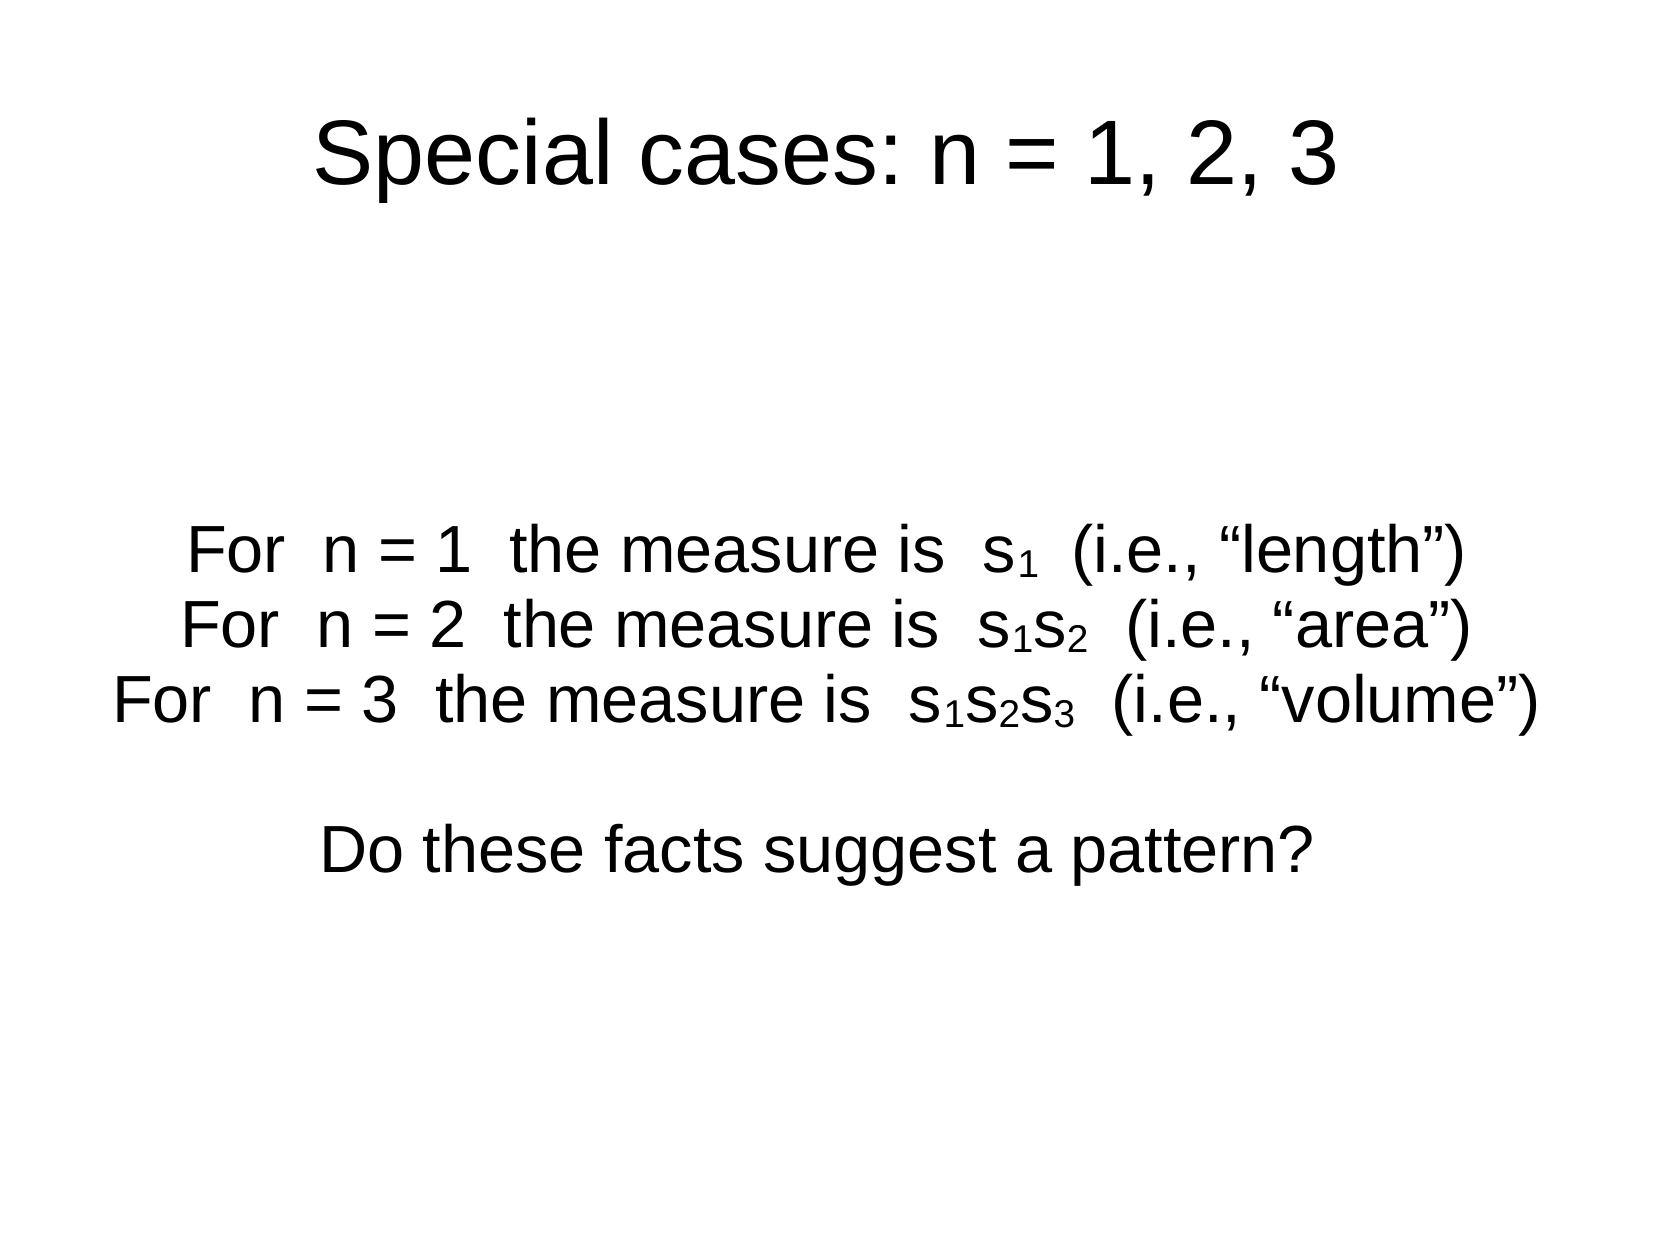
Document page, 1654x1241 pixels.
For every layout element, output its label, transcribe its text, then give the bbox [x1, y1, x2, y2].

subtitle For n = 1 the measure is s1 (i.e., “length”) For n = 2 the measure is s1s2 (i.e., “area”) For n = 3 the measure is s1s2s3 (i.e., “volume”) Do these facts suggest a pattern? [82, 297, 1571, 1102]
title Special cases: n = 1, 2, 3 [82, 56, 1571, 250]
